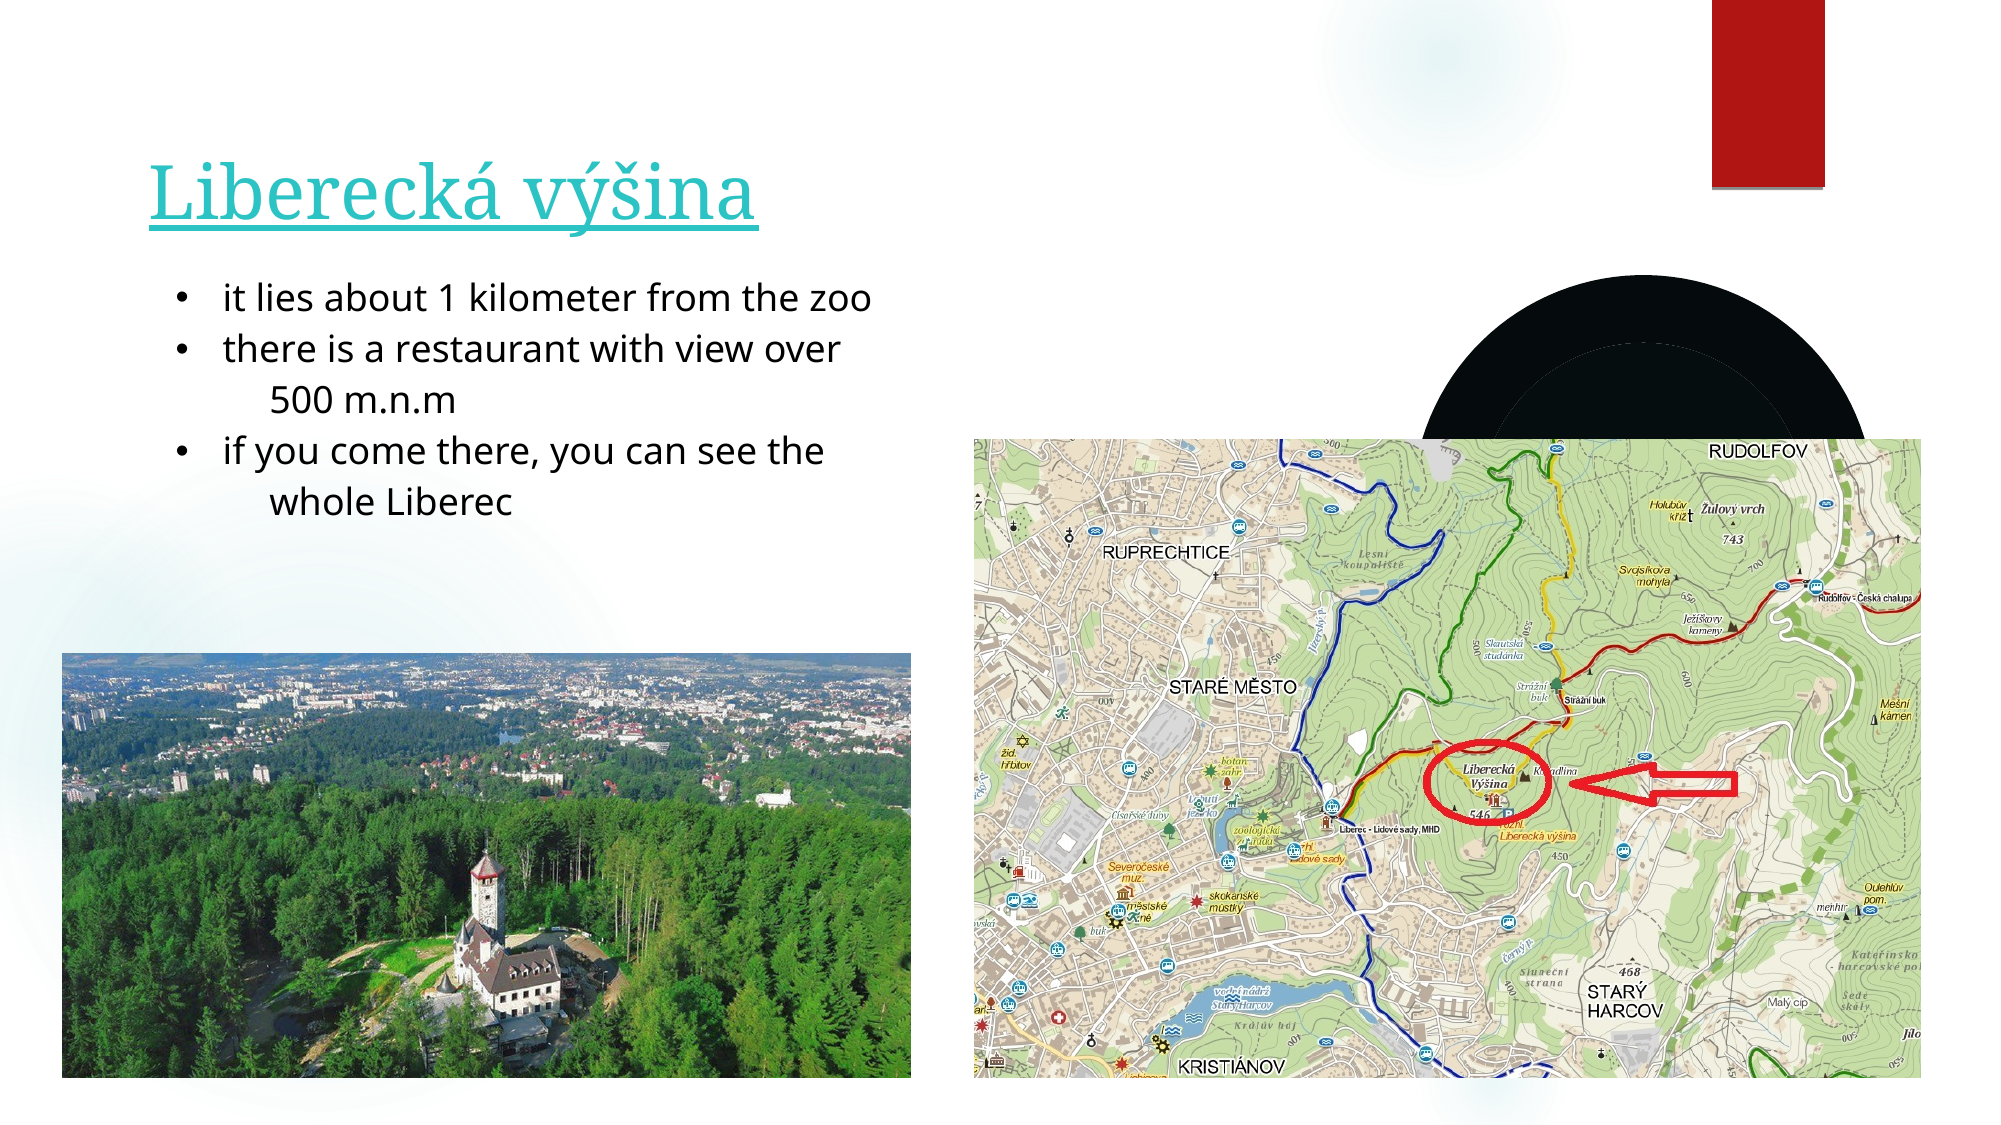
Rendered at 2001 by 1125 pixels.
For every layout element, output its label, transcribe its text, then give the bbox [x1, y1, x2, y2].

picture [62, 653, 911, 1078]
picture [974, 439, 1921, 1078]
text_box Liberecká výšina [133, 132, 1320, 234]
text_box it lies about 1 kilometer from the zoo there is a restaurant with view over 500 m.n.m if you come there, you can see the whole Liberec [160, 264, 926, 512]
